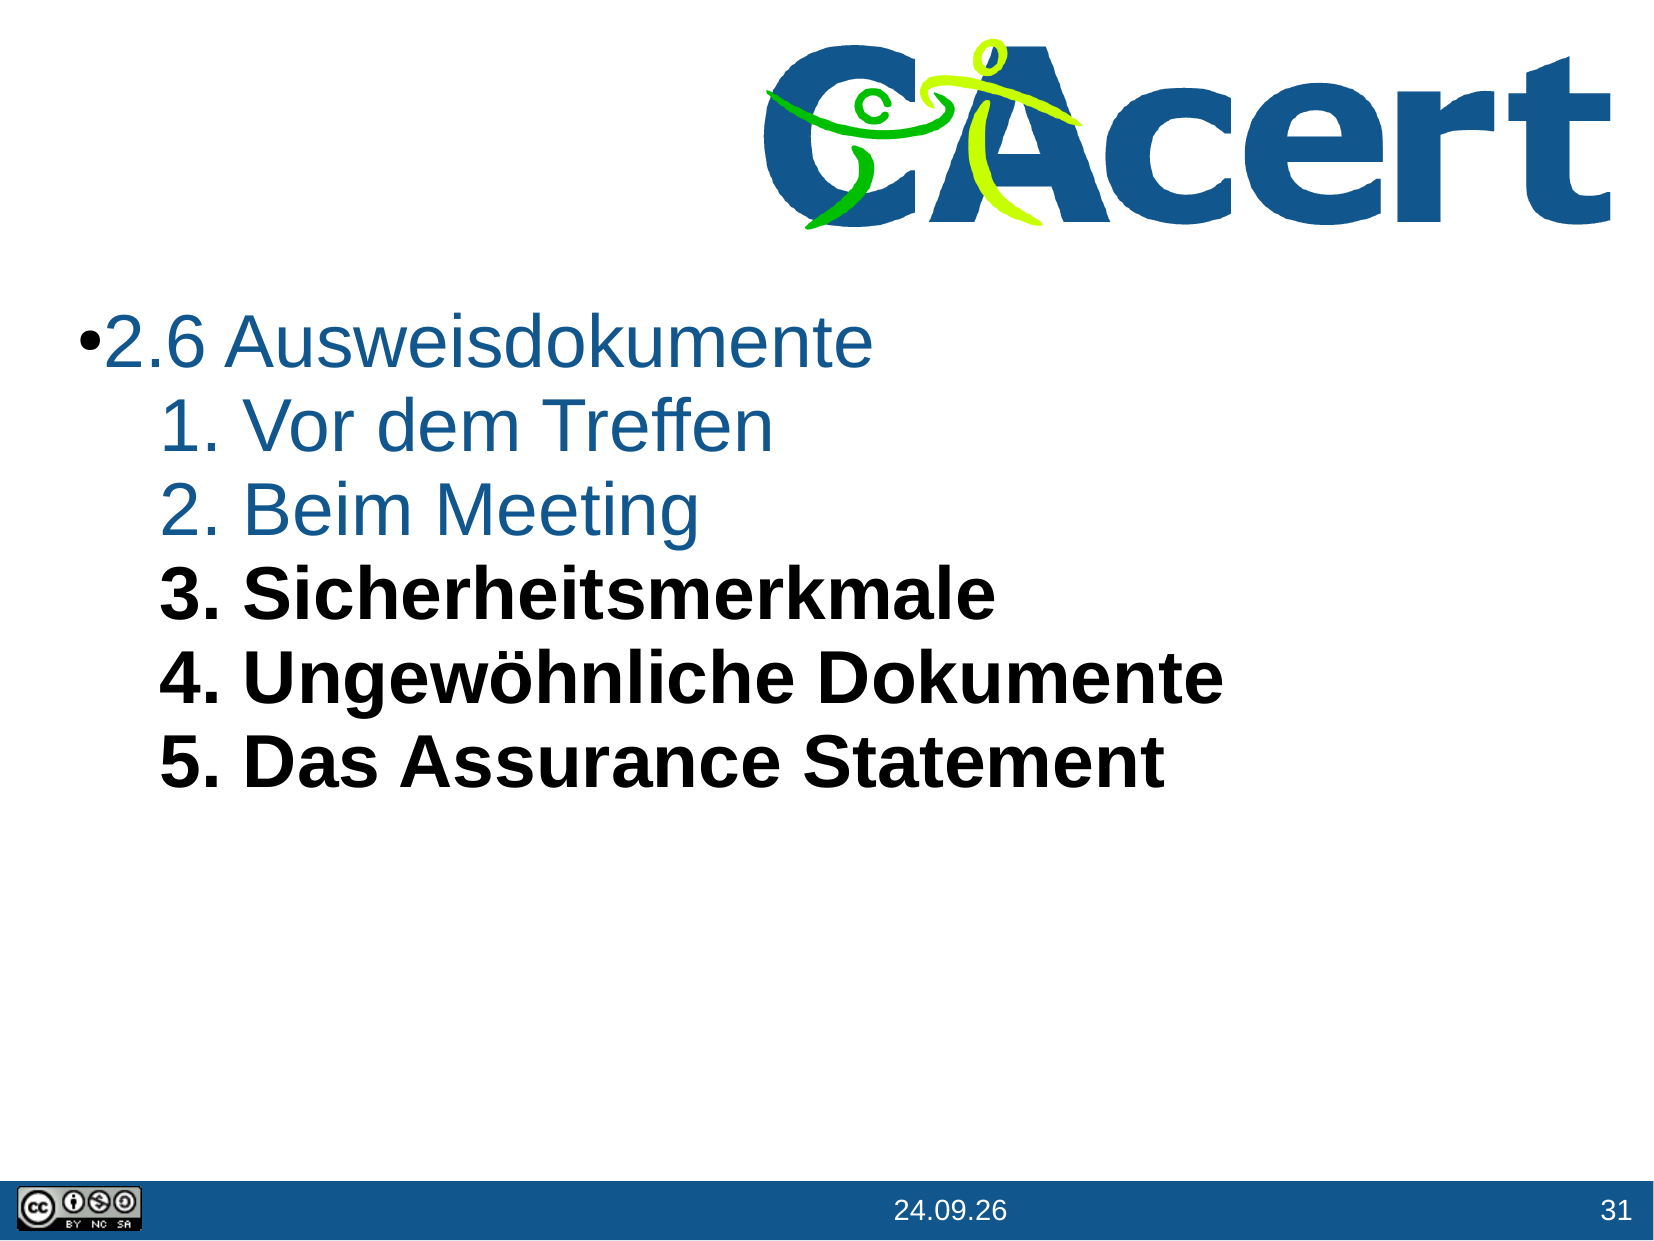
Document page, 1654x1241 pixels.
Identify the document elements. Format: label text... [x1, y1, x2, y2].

picture [17, 1186, 142, 1231]
picture [761, 35, 1613, 231]
title 2.6 Ausweisdokumente 1. Vor dem Treffen 2. Beim Meeting 3. Sicherheitsmerkmale 4. Ungewöhnliche Dokumente 5. Das Assurance Statement [76, 299, 1565, 804]
